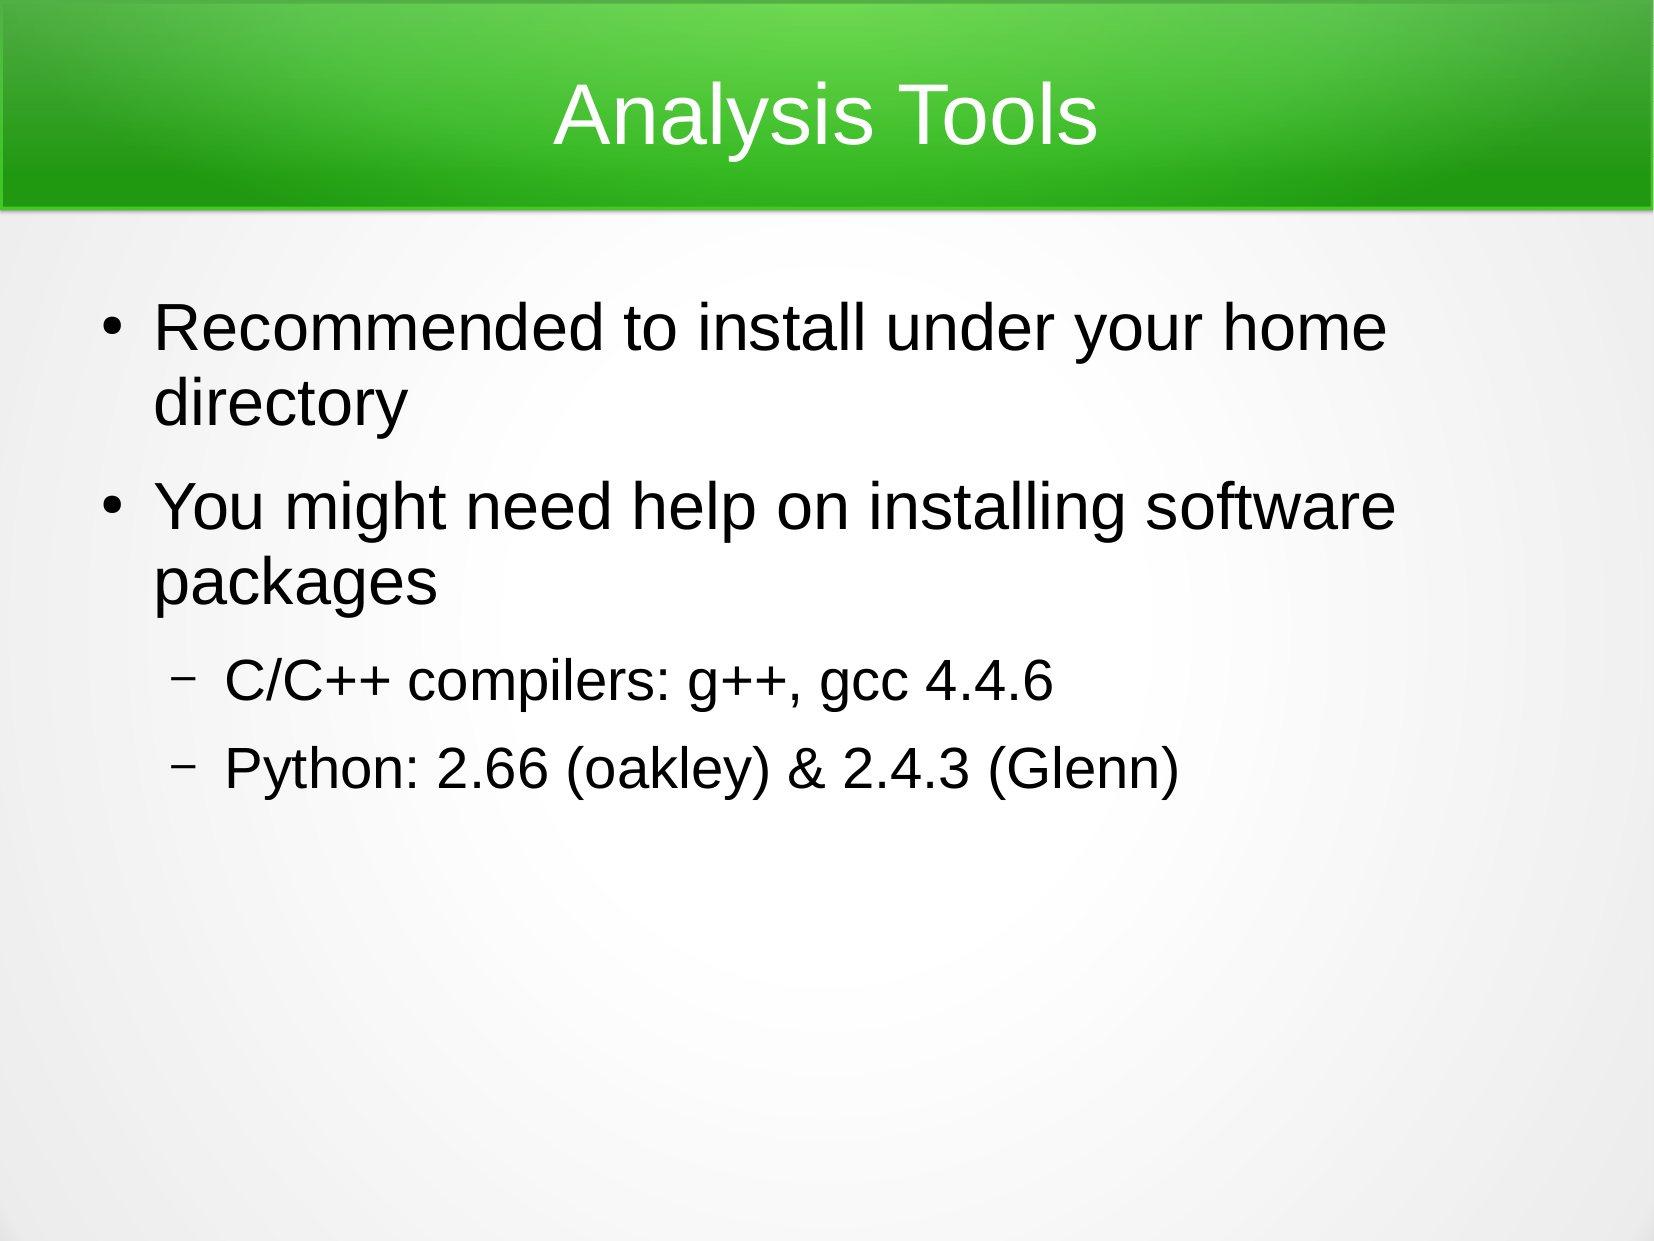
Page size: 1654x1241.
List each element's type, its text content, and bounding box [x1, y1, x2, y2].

list Recommended to install under your home directory You might need help on installing software packages C/C++ compilers: g++, gcc 4.4.6 Python: 2.66 (oakley) & 2.4.3 (Glenn) [82, 290, 1538, 1010]
title Analysis Tools [82, 49, 1571, 179]
